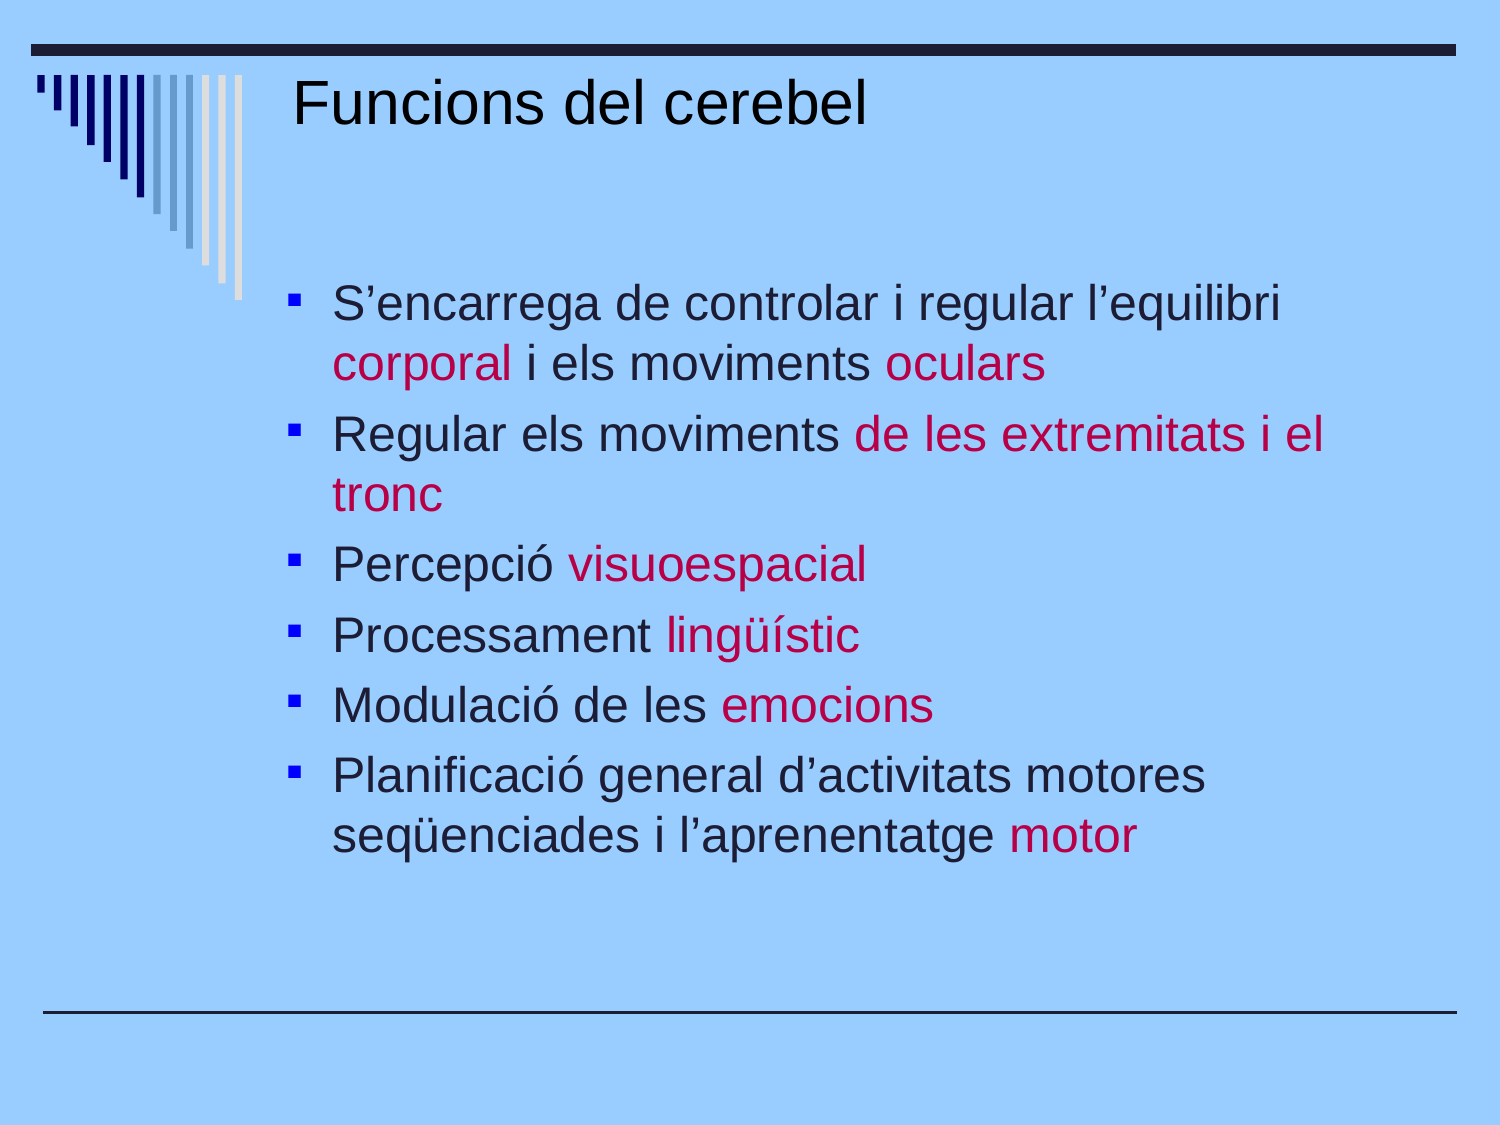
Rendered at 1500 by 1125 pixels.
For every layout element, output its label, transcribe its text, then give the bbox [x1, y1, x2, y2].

list S’encarrega de controlar i regular l’equilibri corporal i els moviments oculars Regular els moviments de les extremitats i el tronc Percepció visuoespacial Processament lingüístic Modulació de les emocions Planificació general d’activitats motores seqüenciades i l’aprenentatge motor [243, 202, 1394, 1040]
title Funcions del cerebel [277, 54, 1435, 243]
